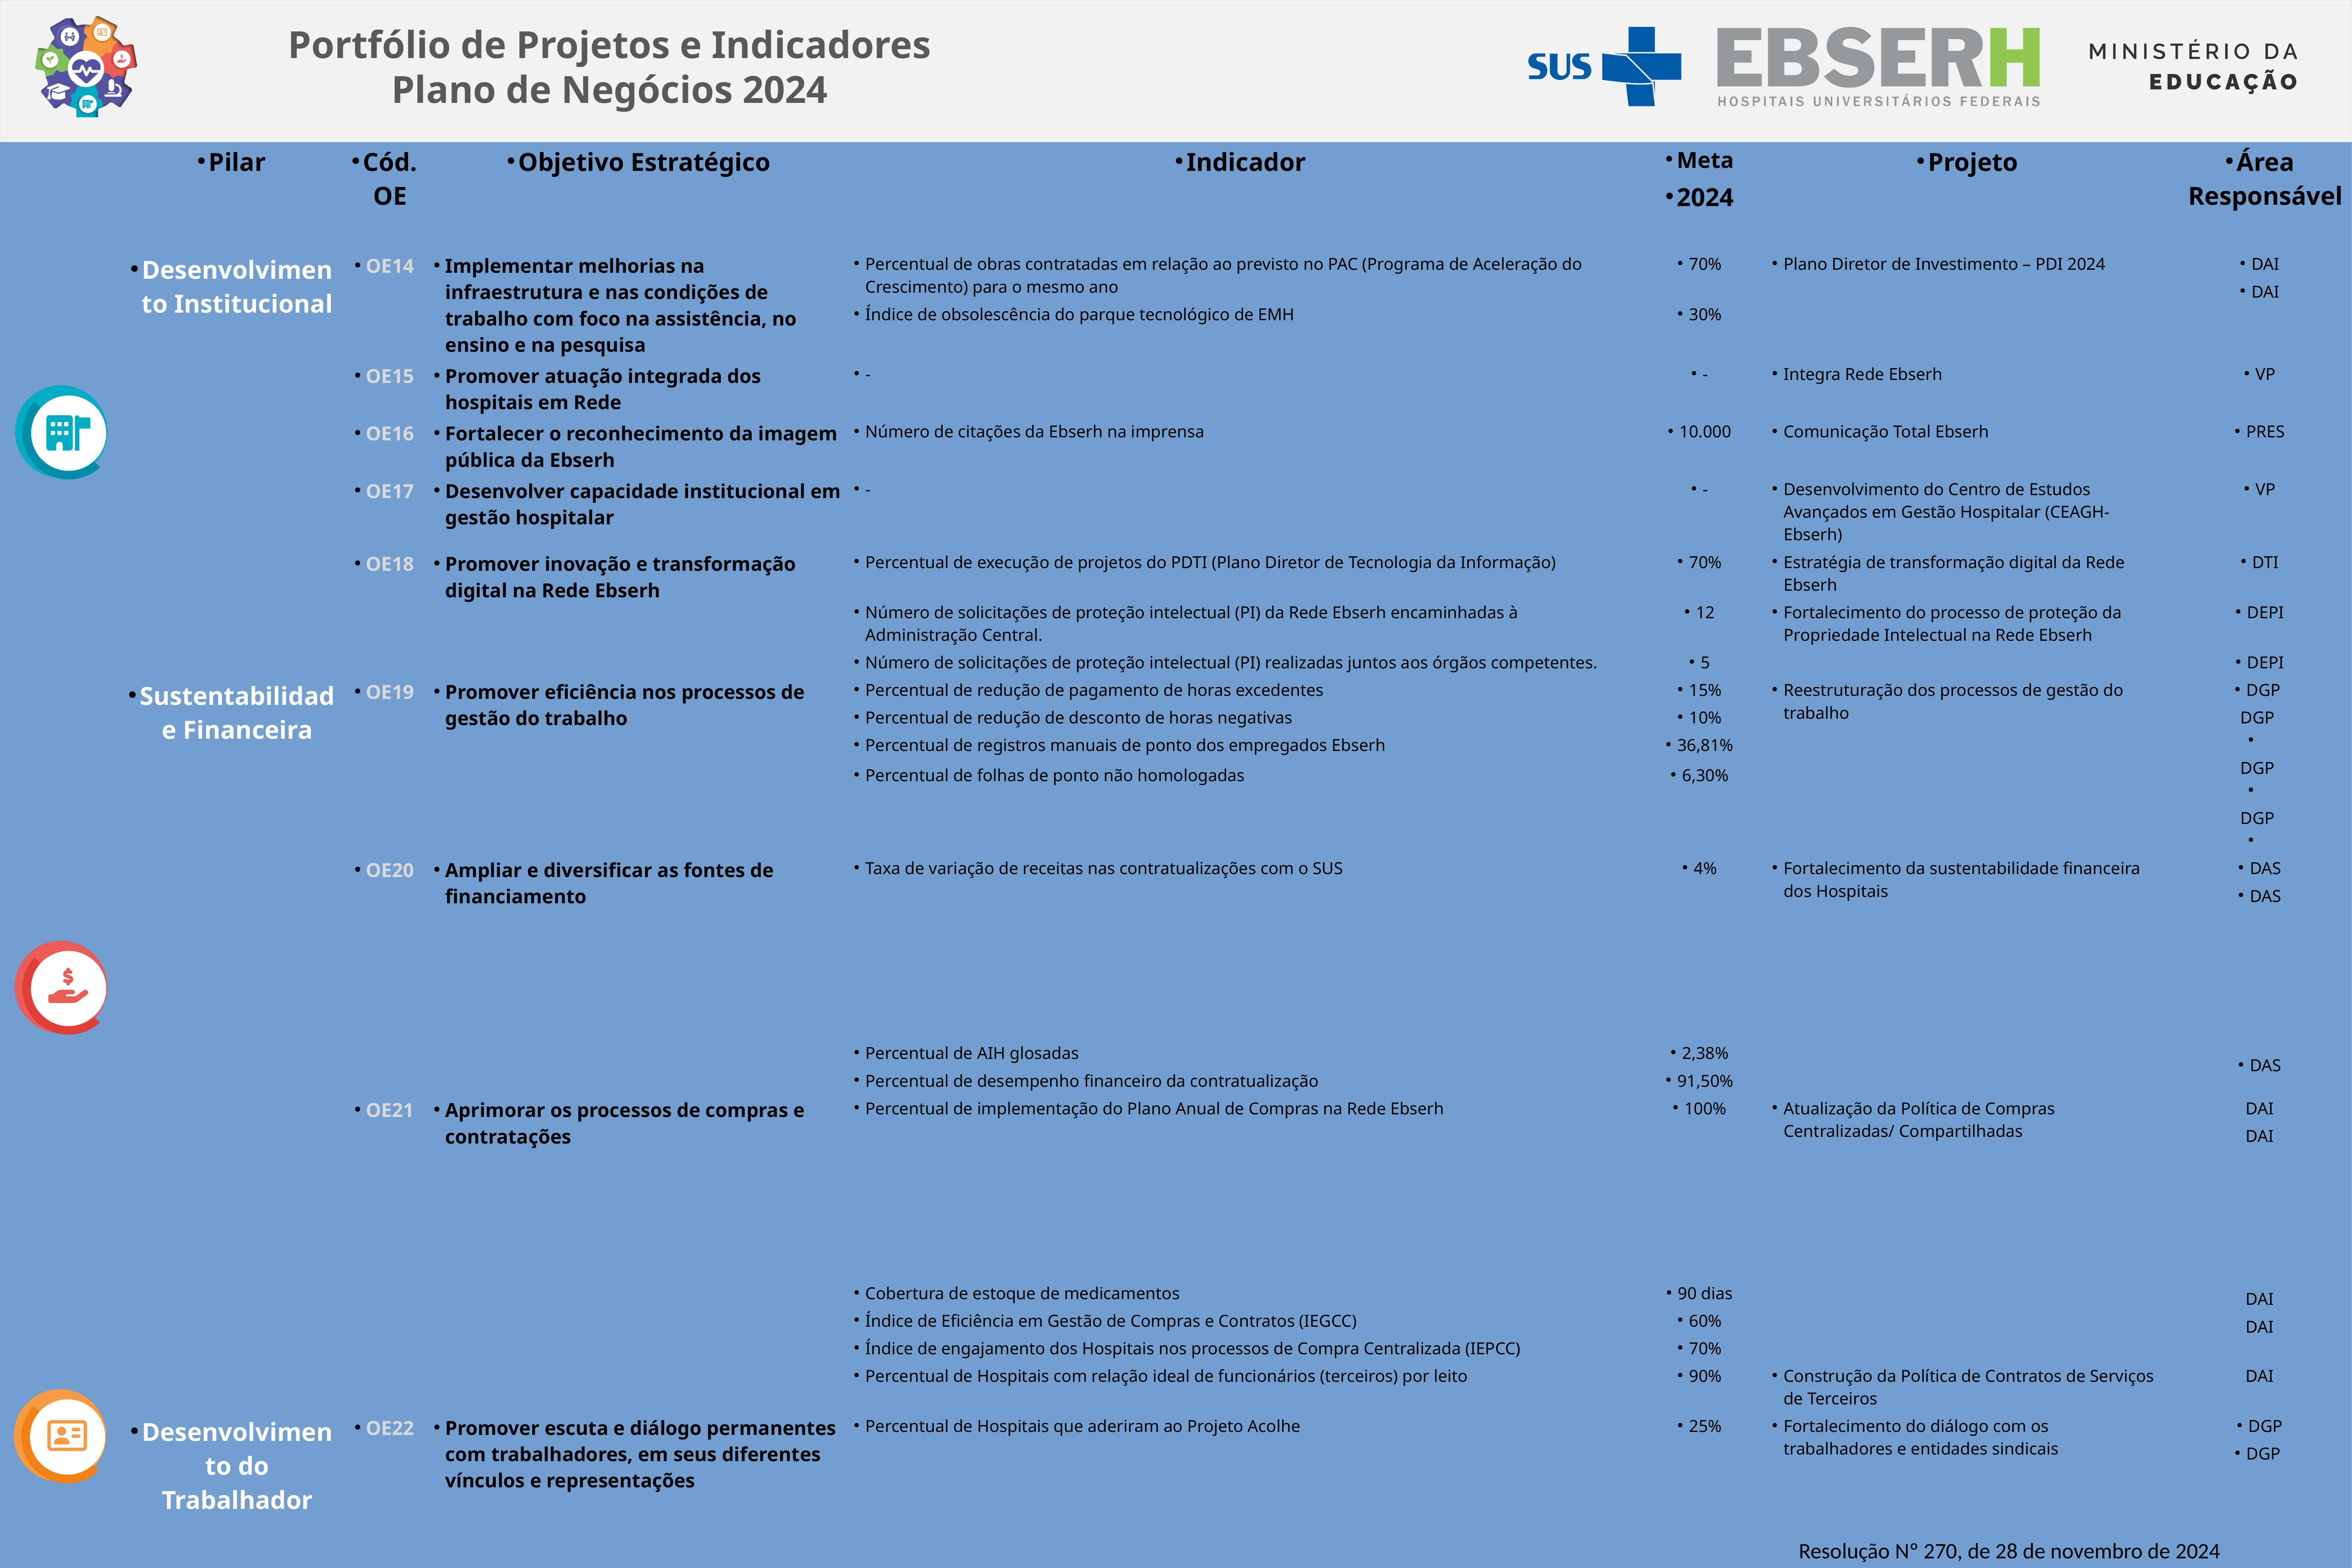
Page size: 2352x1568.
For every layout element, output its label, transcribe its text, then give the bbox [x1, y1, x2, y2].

table_cell Percentual de redução de desconto de horas negativas [849, 704, 1632, 731]
table_cell - [849, 360, 1632, 417]
table_cell 12 [1632, 598, 1767, 648]
table_header Meta [1632, 142, 1767, 177]
table_cell Ampliar e diversificar as fontes de financiamento [428, 854, 849, 1094]
table_cell Implementar melhorias na infraestrutura e nas condições de trabalho com foco na assistência, no ensino e na pesquisa [428, 250, 849, 360]
picture [6, 377, 116, 487]
table_cell DTI [2167, 548, 2352, 598]
table_cell Percentual de implementação do Plano Anual de Compras na Rede Ebserh [849, 1094, 1632, 1279]
table_cell Fortalecer o reconhecimento da imagem pública da Ebserh [428, 417, 849, 475]
table_cell DAI [2167, 1122, 2352, 1285]
table_cell Reestruturação dos processos de gestão do trabalho [1767, 676, 2167, 854]
table_cell OE16 [340, 417, 428, 475]
table_cell Desenvolvimento Institucional [123, 250, 340, 676]
table_cell Fortalecimento do diálogo com os trabalhadores e entidades sindicais [1767, 1412, 2167, 1568]
table_cell 90% [1632, 1362, 1767, 1412]
table_header Pilar [123, 142, 340, 250]
table_header Cód. OE [340, 142, 428, 250]
table_cell 91,50% [1632, 1067, 1767, 1094]
table_cell 90 dias [1632, 1279, 1767, 1307]
table_cell Promover inovação e transformação digital na Rede Ebserh [428, 548, 849, 676]
table_cell [0, 250, 123, 676]
picture [1528, 27, 1681, 106]
table_cell 2,38% [1632, 1039, 1767, 1067]
picture [33, 9, 138, 121]
table_cell 10% [1632, 704, 1767, 731]
table_cell Desenvolvimento do Centro de Estudos Avançados em Gestão Hospitalar (CEAGH-Ebserh) [1767, 475, 2167, 548]
table_header Projeto [1767, 142, 2167, 250]
table_cell 25% [1632, 1412, 1767, 1568]
table_cell DAS [2167, 1051, 2352, 1094]
table_cell 70% [1632, 548, 1767, 598]
table_cell OE21 [340, 1094, 428, 1412]
table_cell DEPI [2167, 598, 2352, 648]
table_cell OE20 [340, 854, 428, 1094]
table_cell DGP [2167, 676, 2352, 704]
table_cell Atualização da Política de Compras Centralizadas/ Compartilhadas [1767, 1094, 2167, 1362]
table_cell Índice de obsolescência do parque tecnológico de EMH [849, 300, 1632, 360]
table_cell DGP [2167, 804, 2352, 854]
table_cell Promover escuta e diálogo permanentes com trabalhadores, em seus diferentes vínculos e representações [428, 1412, 849, 1568]
table_cell 4% [1632, 854, 1767, 1039]
table_cell VP [2167, 360, 2352, 417]
table_cell DAI [2167, 1094, 2352, 1122]
table_cell Promover atuação integrada dos hospitais em Rede [428, 360, 849, 417]
table_cell Construção da Política de Contratos de Serviços de Terceiros [1767, 1362, 2167, 1412]
table_cell 5 [1632, 648, 1767, 676]
table_cell Percentual de execução de projetos do PDTI (Plano Diretor de Tecnologia da Informação) [849, 548, 1632, 598]
table_cell Plano Diretor de Investimento – PDI 2024 [1767, 250, 2167, 360]
table_cell Número de solicitações de proteção intelectual (PI) realizadas juntos aos órgãos competentes. [849, 648, 1632, 676]
table_cell 70% [1632, 1334, 1767, 1362]
table_cell Taxa de variação de receitas nas contratualizações com o SUS [849, 854, 1632, 1039]
text_box Resolução Nº 270, de 28 de novembro de 2024 [1794, 1534, 2337, 1566]
table_cell DGP [2167, 1412, 2352, 1440]
table_cell Estratégia de transformação digital da Rede Ebserh [1767, 548, 2167, 598]
table_cell DAS [2167, 882, 2352, 1051]
text_box [0, 0, 2352, 142]
table_cell 36,81% [1632, 731, 1767, 761]
table_cell OE18 [340, 548, 428, 676]
table_cell 60% [1632, 1307, 1767, 1334]
picture [5, 1381, 115, 1491]
table_cell DGP [2167, 1440, 2352, 1568]
table_cell DGP [2167, 704, 2352, 754]
table_cell 30% [1632, 300, 1767, 360]
table_cell VP [2167, 475, 2352, 548]
table_cell [0, 1412, 123, 1568]
table_cell Índice de Eficiência em Gestão de Compras e Contratos (IEGCC) [849, 1307, 1632, 1334]
table_header Área Responsável [2167, 142, 2352, 250]
table_cell OE19 [340, 676, 428, 854]
table_cell Fortalecimento da sustentabilidade financeira dos Hospitais [1767, 854, 2167, 1094]
table_cell Número de solicitações de proteção intelectual (PI) da Rede Ebserh encaminhadas à Administração Central. [849, 598, 1632, 648]
table_cell Percentual de obras contratadas em relação ao previsto no PAC (Programa de Aceleração do Crescimento) para o mesmo ano [849, 250, 1632, 300]
table_cell [0, 676, 123, 1412]
picture [6, 933, 116, 1042]
table_cell Comunicação Total Ebserh [1767, 417, 2167, 475]
table_cell Promover eficiência nos processos de gestão do trabalho [428, 676, 849, 854]
table_cell DGP [2167, 754, 2352, 804]
table_cell 10.000 [1632, 417, 1767, 475]
table_cell OE22 [340, 1412, 428, 1568]
table_header Indicador [849, 142, 1632, 250]
table_cell DEPI [2167, 648, 2352, 676]
table_cell DAI [2167, 277, 2352, 360]
table_cell Percentual de AIH glosadas [849, 1039, 1632, 1067]
table_cell Sustentabilidade Financeira [123, 676, 340, 1412]
table_header [0, 142, 123, 250]
table_cell - [849, 475, 1632, 548]
table_cell - [1632, 475, 1767, 548]
table_cell Percentual de Hospitais que aderiram ao Projeto Acolhe [849, 1412, 1632, 1568]
table_cell PRES [2167, 417, 2352, 475]
table_cell DAI [2167, 1285, 2352, 1313]
table_cell Integra Rede Ebserh [1767, 360, 2167, 417]
table_cell Percentual de registros manuais de ponto dos empregados Ebserh [849, 731, 1632, 761]
table_cell Percentual de desempenho financeiro da contratualização [849, 1067, 1632, 1094]
table_cell DAI [2167, 1313, 2352, 1362]
table_cell Cobertura de estoque de medicamentos [849, 1279, 1632, 1307]
table_cell Desenvolvimento do Trabalhador [123, 1412, 340, 1568]
table_cell 70% [1632, 250, 1767, 300]
table_cell Fortalecimento do processo de proteção da Propriedade Intelectual na Rede Ebserh [1767, 598, 2167, 676]
table_cell Percentual de redução de pagamento de horas excedentes [849, 676, 1632, 704]
table_cell OE17 [340, 475, 428, 548]
table_cell 2024 [1632, 177, 1767, 250]
table_cell Desenvolver capacidade institucional em gestão hospitalar [428, 475, 849, 548]
table_cell OE15 [340, 360, 428, 417]
table_cell Percentual de folhas de ponto não homologadas [849, 761, 1632, 854]
table_cell Percentual de Hospitais com relação ideal de funcionários (terceiros) por leito [849, 1362, 1632, 1412]
table_cell 15% [1632, 676, 1767, 704]
table_cell Aprimorar os processos de compras e contratações [428, 1094, 849, 1412]
table_cell 100% [1632, 1094, 1767, 1279]
table_cell 6,30% [1632, 761, 1767, 854]
table_cell - [1632, 360, 1767, 417]
table_cell DAS [2167, 854, 2352, 882]
table_cell OE14 [340, 250, 428, 360]
table_header Objetivo Estratégico [428, 142, 849, 250]
text_box Portfólio de Projetos e Indicadores Plano de Negócios 2024 [138, 9, 1176, 74]
table_cell DAI [2167, 1362, 2352, 1412]
table_cell Índice de engajamento dos Hospitais nos processos de Compra Centralizada (IEPCC) [849, 1334, 1632, 1362]
picture [1717, 27, 2297, 106]
table_cell Número de citações da Ebserh na imprensa [849, 417, 1632, 475]
table_cell DAI [2167, 250, 2352, 277]
